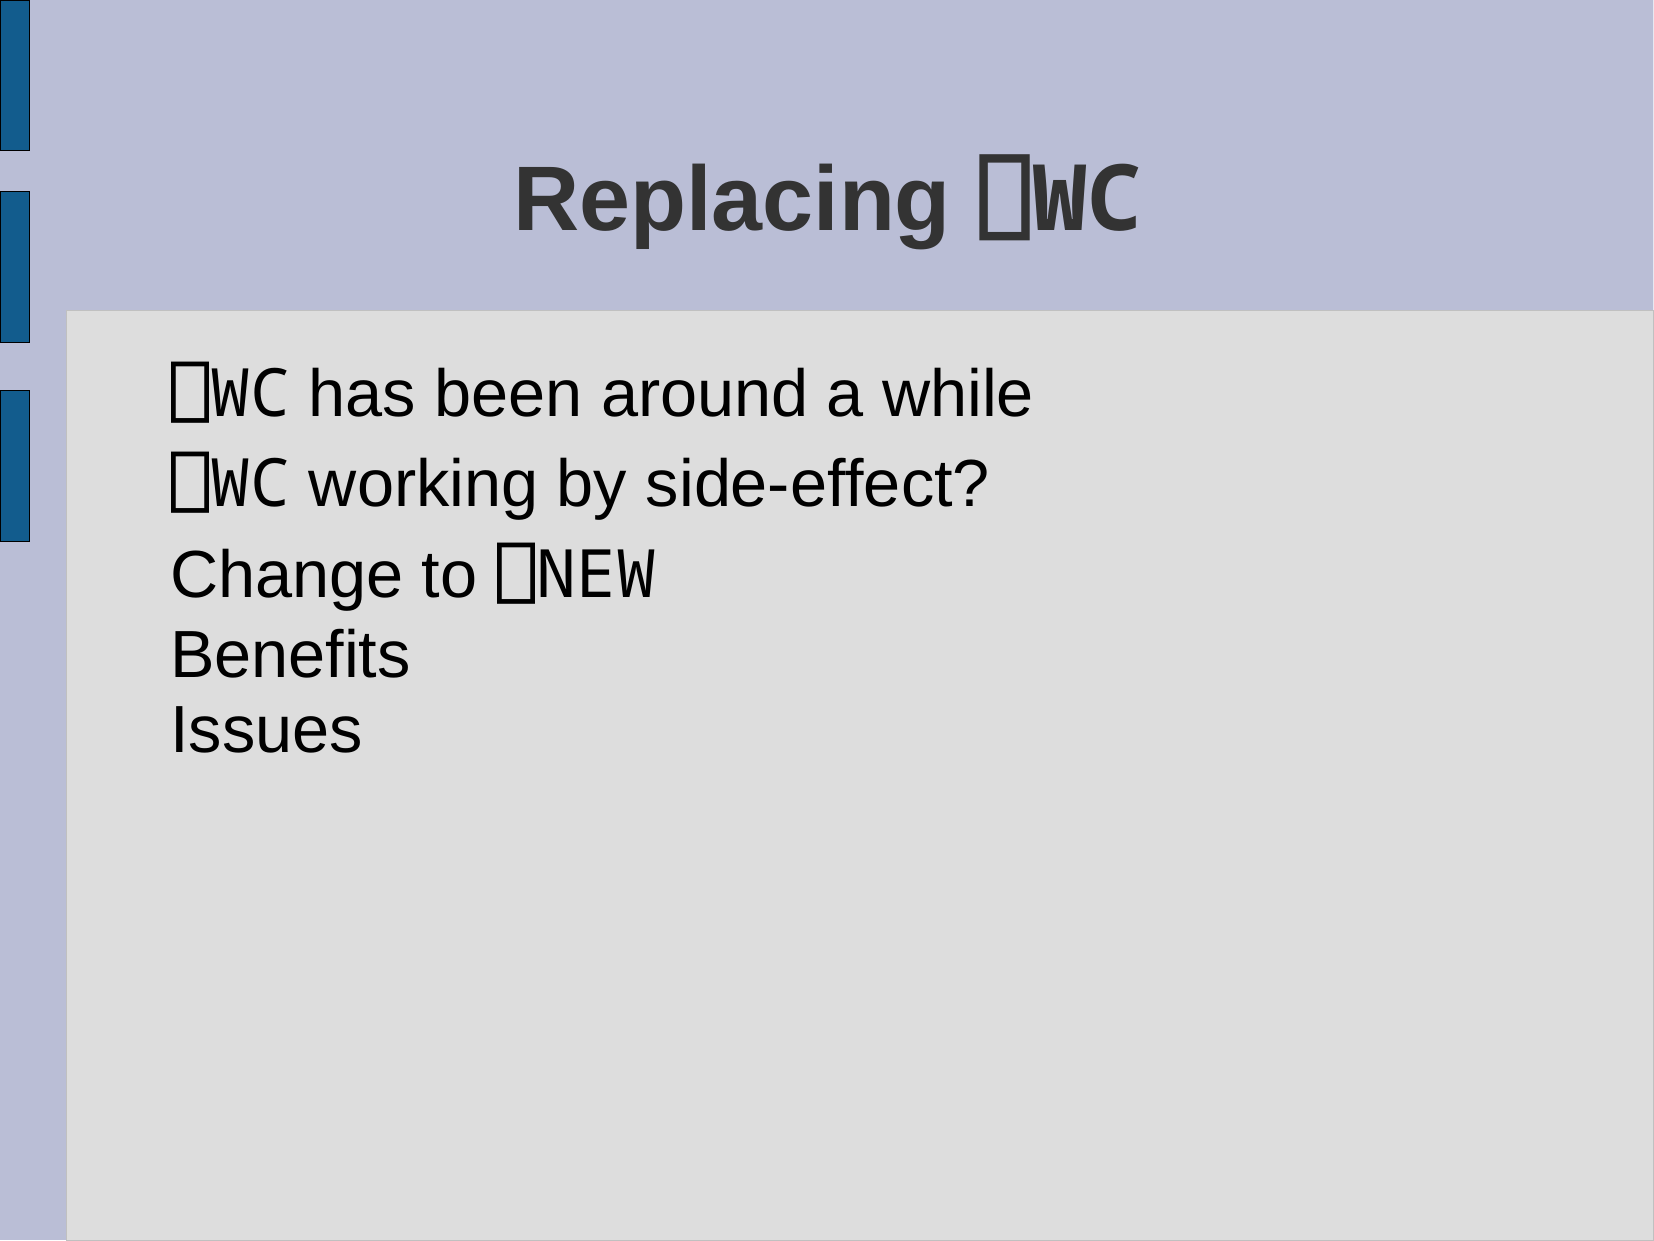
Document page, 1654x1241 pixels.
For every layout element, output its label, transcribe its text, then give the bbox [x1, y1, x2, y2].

title Replacing ⎕WC [121, 91, 1534, 299]
list ⎕WC has been around a while ⎕WC working by side-effect? Change to ⎕NEW Benefits Issues [152, 344, 1534, 1127]
